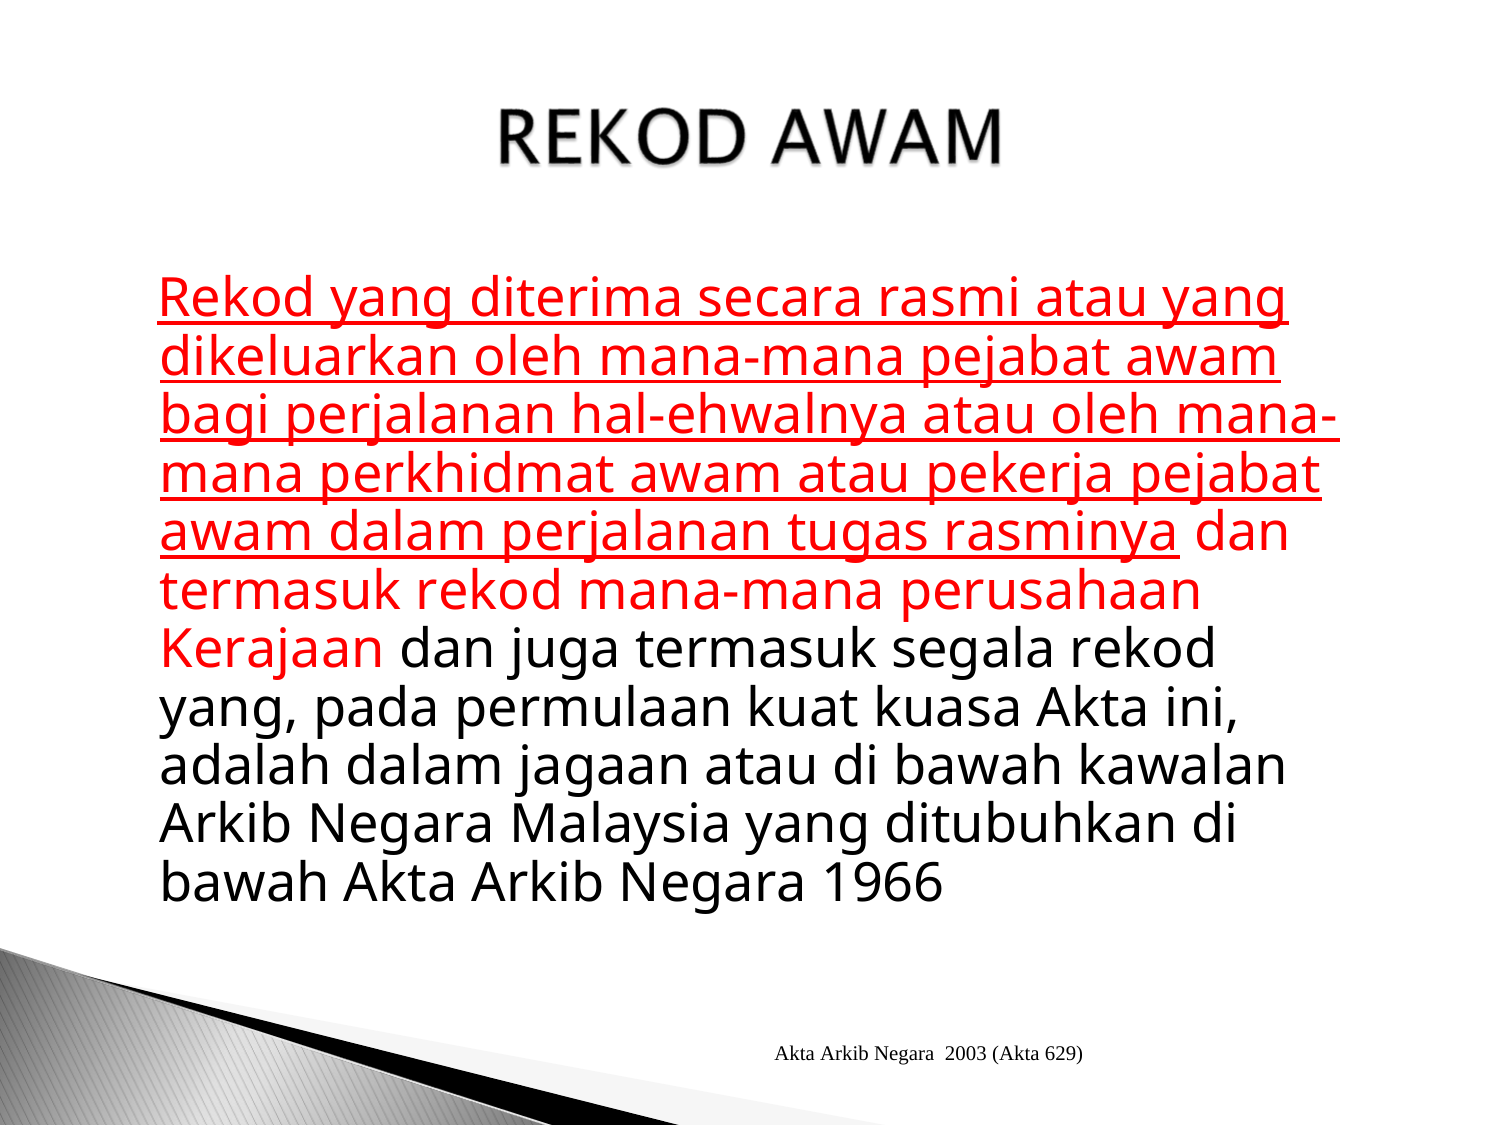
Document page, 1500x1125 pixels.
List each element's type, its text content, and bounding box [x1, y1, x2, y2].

picture [0, 947, 559, 1125]
picture [75, 0, 1426, 201]
list Rekod yang diterima secara rasmi atau yang dikeluarkan oleh mana-mana pejabat awam bagi perjalanan hal-ehwalnya atau oleh mana-mana perkhidmat awam atau pekerja pejabat awam dalam perjalanan tugas rasminya dan termasuk rekod mana-mana perusahaan Kerajaan dan juga termasuk segala rekod yang, pada permulaan kuat kuasa Akta ini, adalah dalam jagaan atau di bawah kawalan Arkib Negara Malaysia yang ditubuhkan di bawah Akta Arkib Negara 1966 [99, 262, 1367, 1041]
text_box Akta Arkib Negara 2003 (Akta 629) [712, 1012, 1099, 1073]
